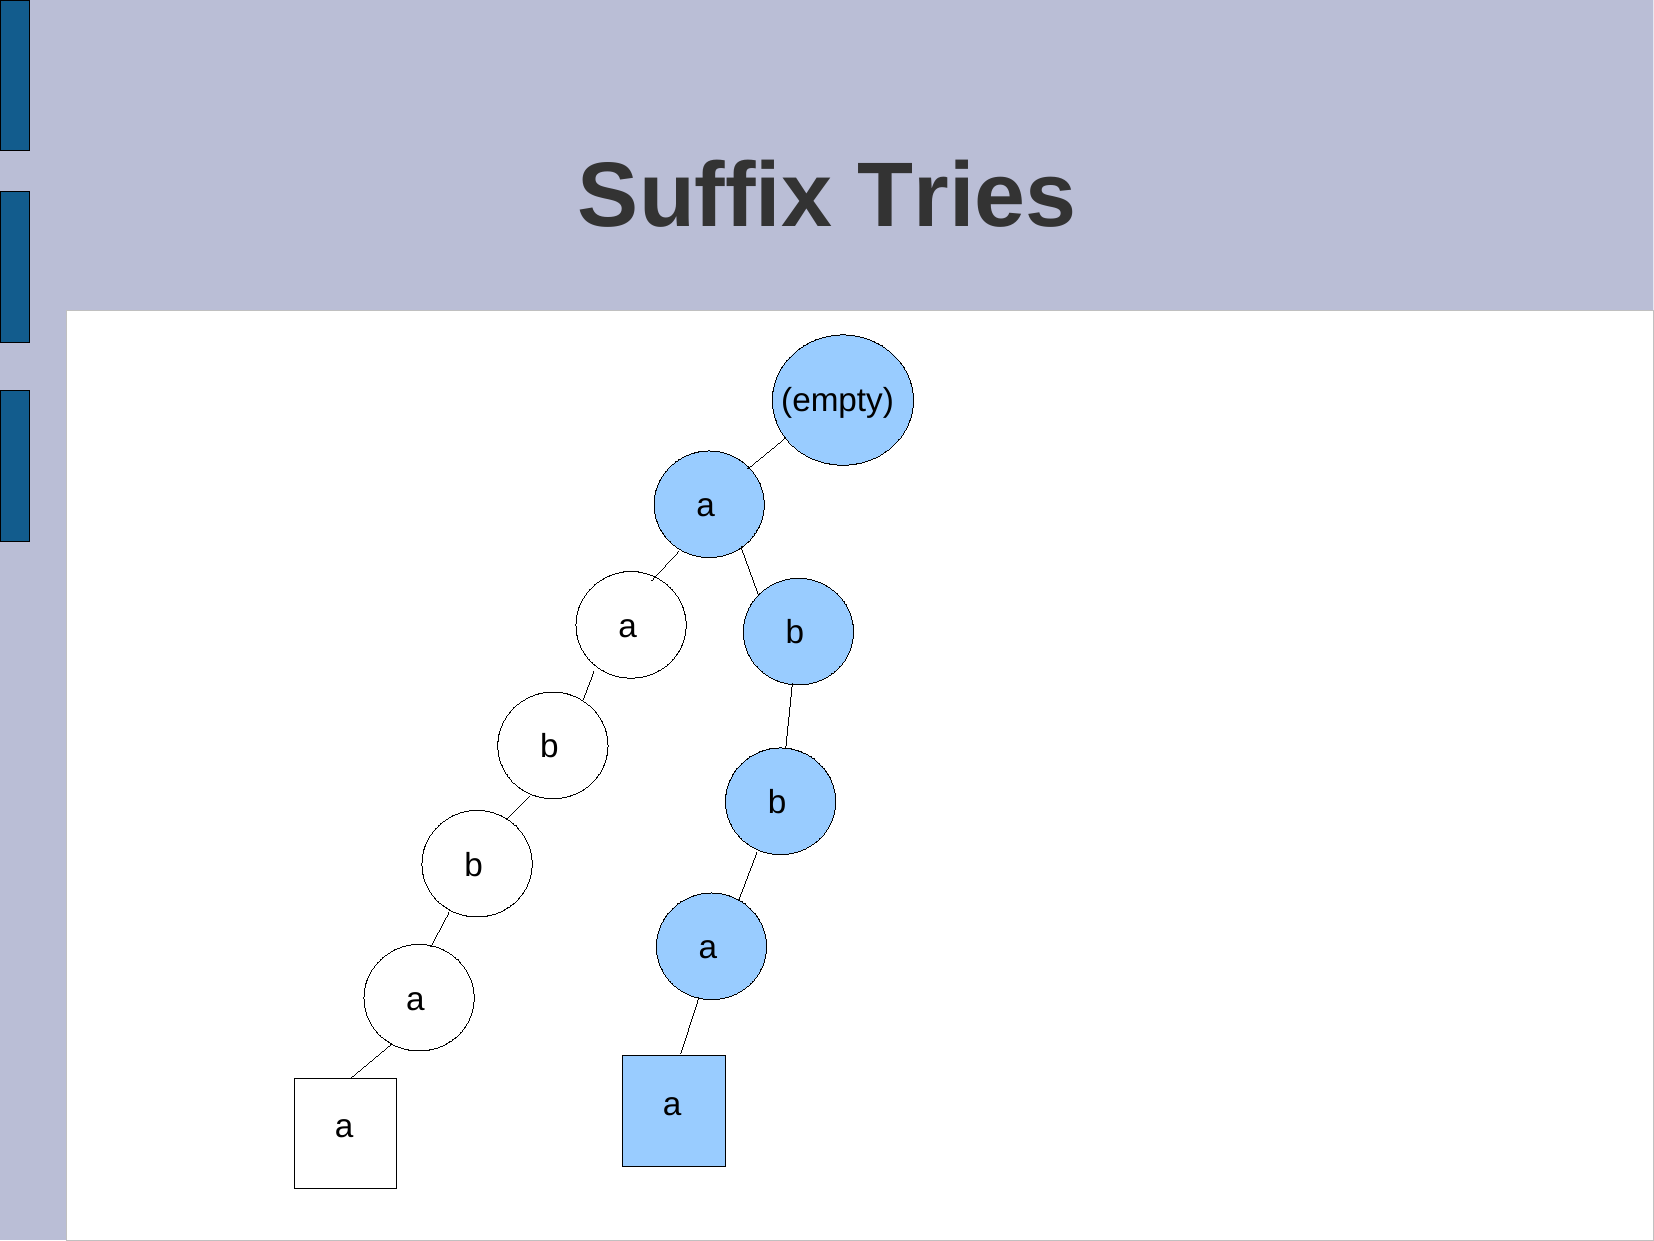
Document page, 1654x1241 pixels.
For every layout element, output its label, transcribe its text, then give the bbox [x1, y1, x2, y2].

text_box b [540, 727, 575, 765]
text_box [725, 747, 836, 855]
text_box [575, 571, 687, 679]
text_box a [662, 1084, 698, 1122]
text_box [654, 450, 765, 558]
text_box [363, 944, 475, 1051]
text_box (empty) [781, 381, 894, 419]
text_box b [785, 613, 820, 652]
text_box [421, 810, 533, 917]
text_box a [406, 980, 441, 1018]
text_box a [618, 607, 653, 645]
text_box [743, 578, 854, 685]
text_box [497, 692, 609, 799]
text_box [656, 892, 767, 1000]
text_box b [767, 783, 802, 821]
text_box [622, 1055, 726, 1167]
text_box a [696, 486, 731, 524]
text_box a [698, 928, 733, 966]
text_box a [334, 1107, 369, 1145]
text_box b [464, 846, 499, 884]
text_box [294, 1078, 397, 1189]
title Suffix Tries [121, 91, 1534, 299]
text_box [772, 334, 914, 466]
